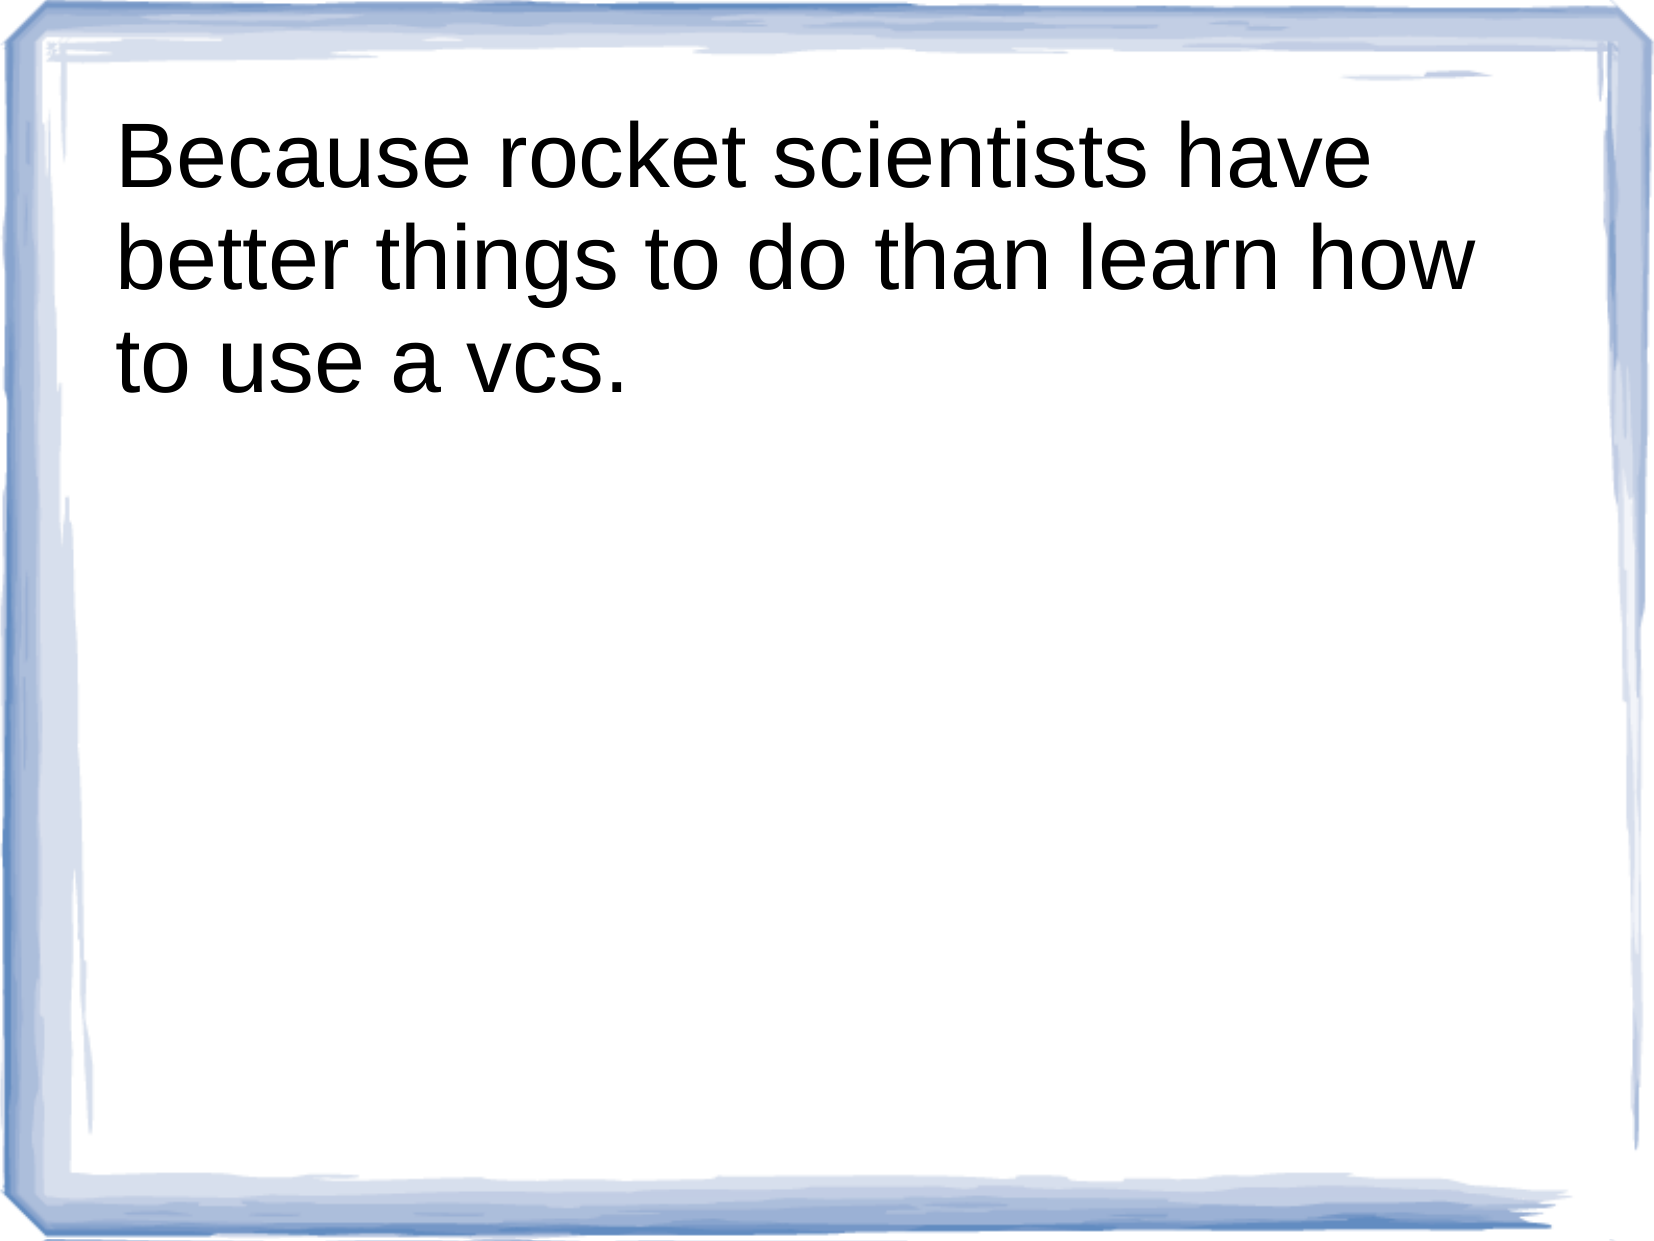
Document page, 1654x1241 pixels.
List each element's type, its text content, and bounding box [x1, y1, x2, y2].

picture [0, 0, 1654, 1241]
text_box Because rocket scientists have better things to do than learn how to use a vcs. [100, 96, 1564, 697]
